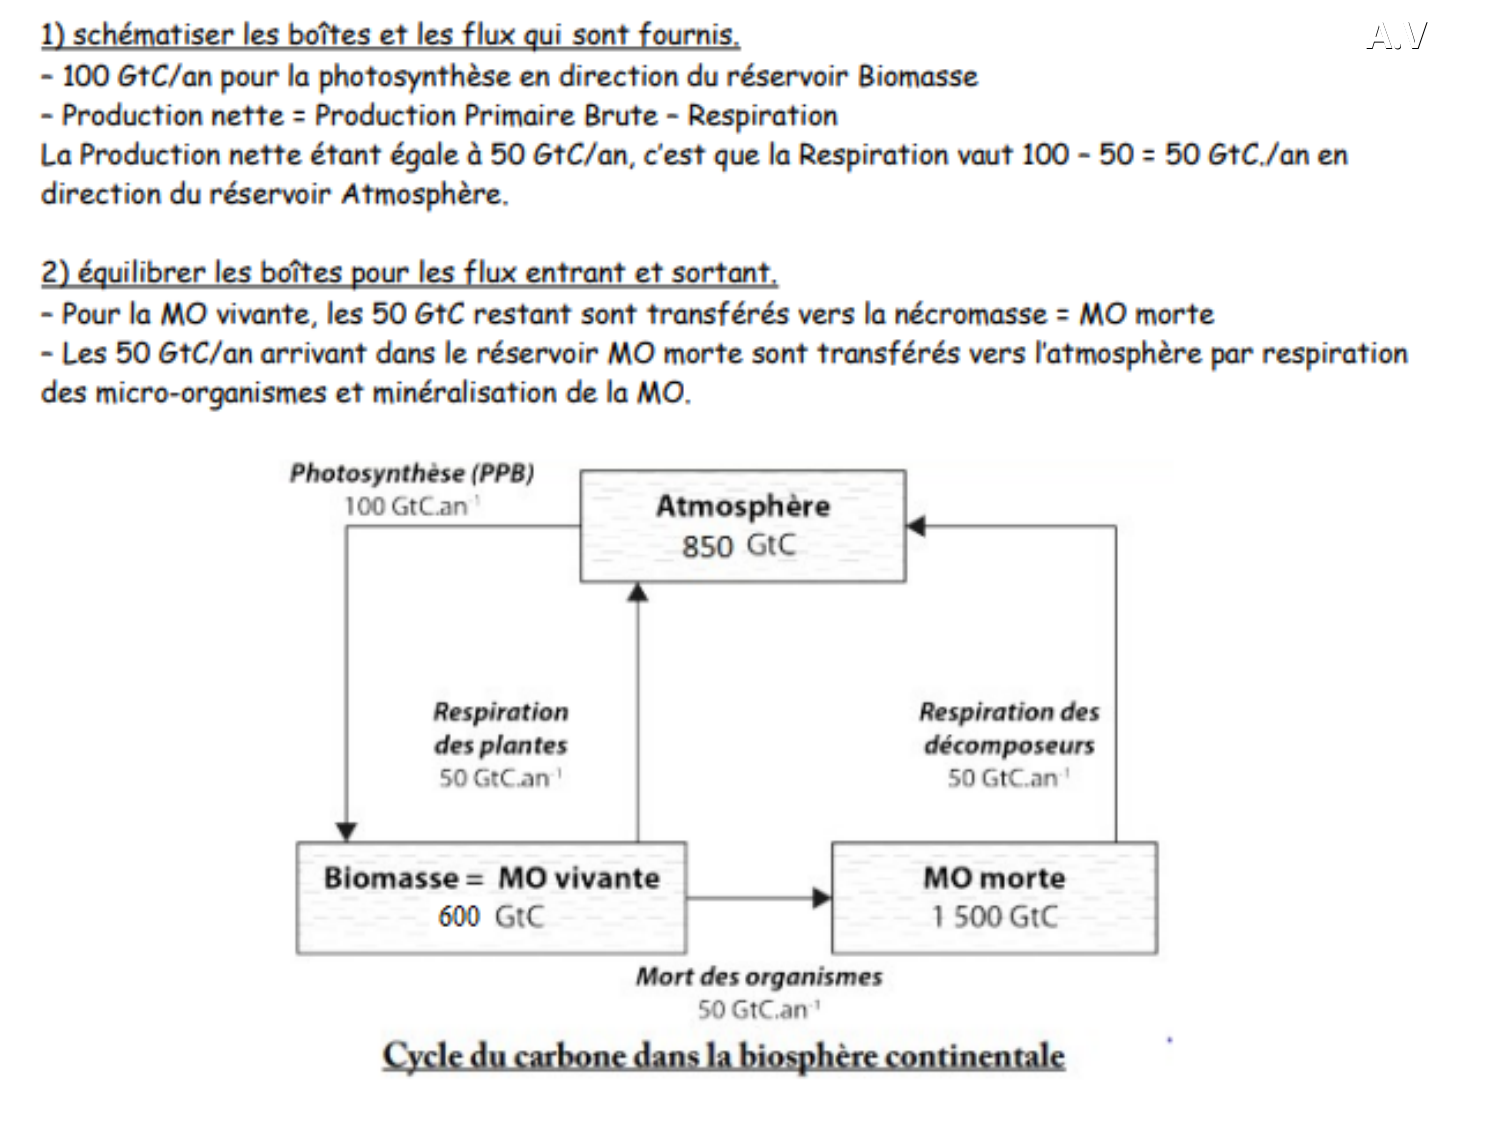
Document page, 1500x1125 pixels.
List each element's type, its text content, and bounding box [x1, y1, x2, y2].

picture [26, 8, 1432, 1107]
text_box A.V [1351, 3, 1476, 65]
